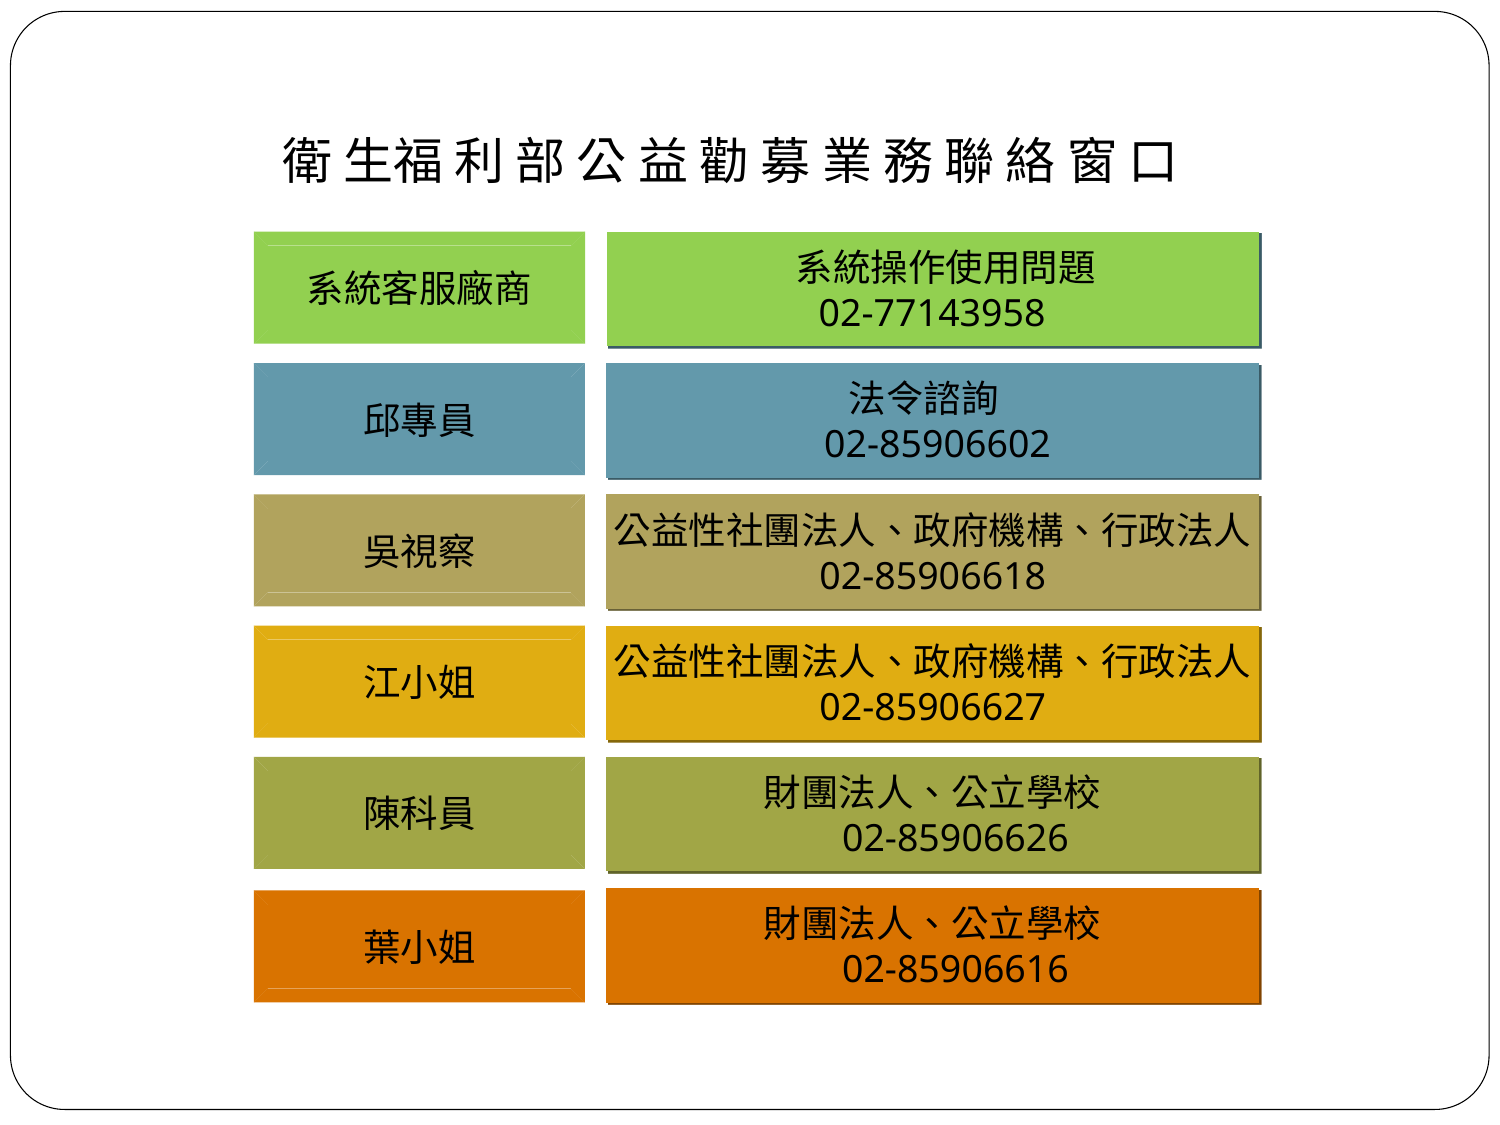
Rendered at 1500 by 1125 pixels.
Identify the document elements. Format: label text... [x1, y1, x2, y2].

text_box 邱專員 [253, 363, 585, 476]
text_box 陳科員 [253, 756, 585, 869]
text_box 系統客服廠商 [253, 231, 586, 344]
text_box 公益性社團法人、政府機構、行政法人 02-85906627 [606, 626, 1259, 740]
text_box 吳視察 [253, 494, 585, 607]
text_box 江小姐 [253, 625, 585, 738]
text_box 葉小姐 [253, 890, 585, 1003]
text_box 系統操作使用問題 02-77143958 [607, 232, 1259, 346]
text_box 財團法人、公立學校 02-85906626 [606, 757, 1259, 871]
text_box 法令諮詢 02-85906602 [606, 363, 1259, 478]
text_box 公益性社團法人、政府機構、行政法人 02-85906618 [606, 494, 1259, 609]
text_box 衛 生福 利 部 公 益 勸 募 業 務 聯 絡 窗 口 [267, 122, 1260, 199]
text_box 財團法人、公立學校 02-85906616 [606, 888, 1259, 1003]
